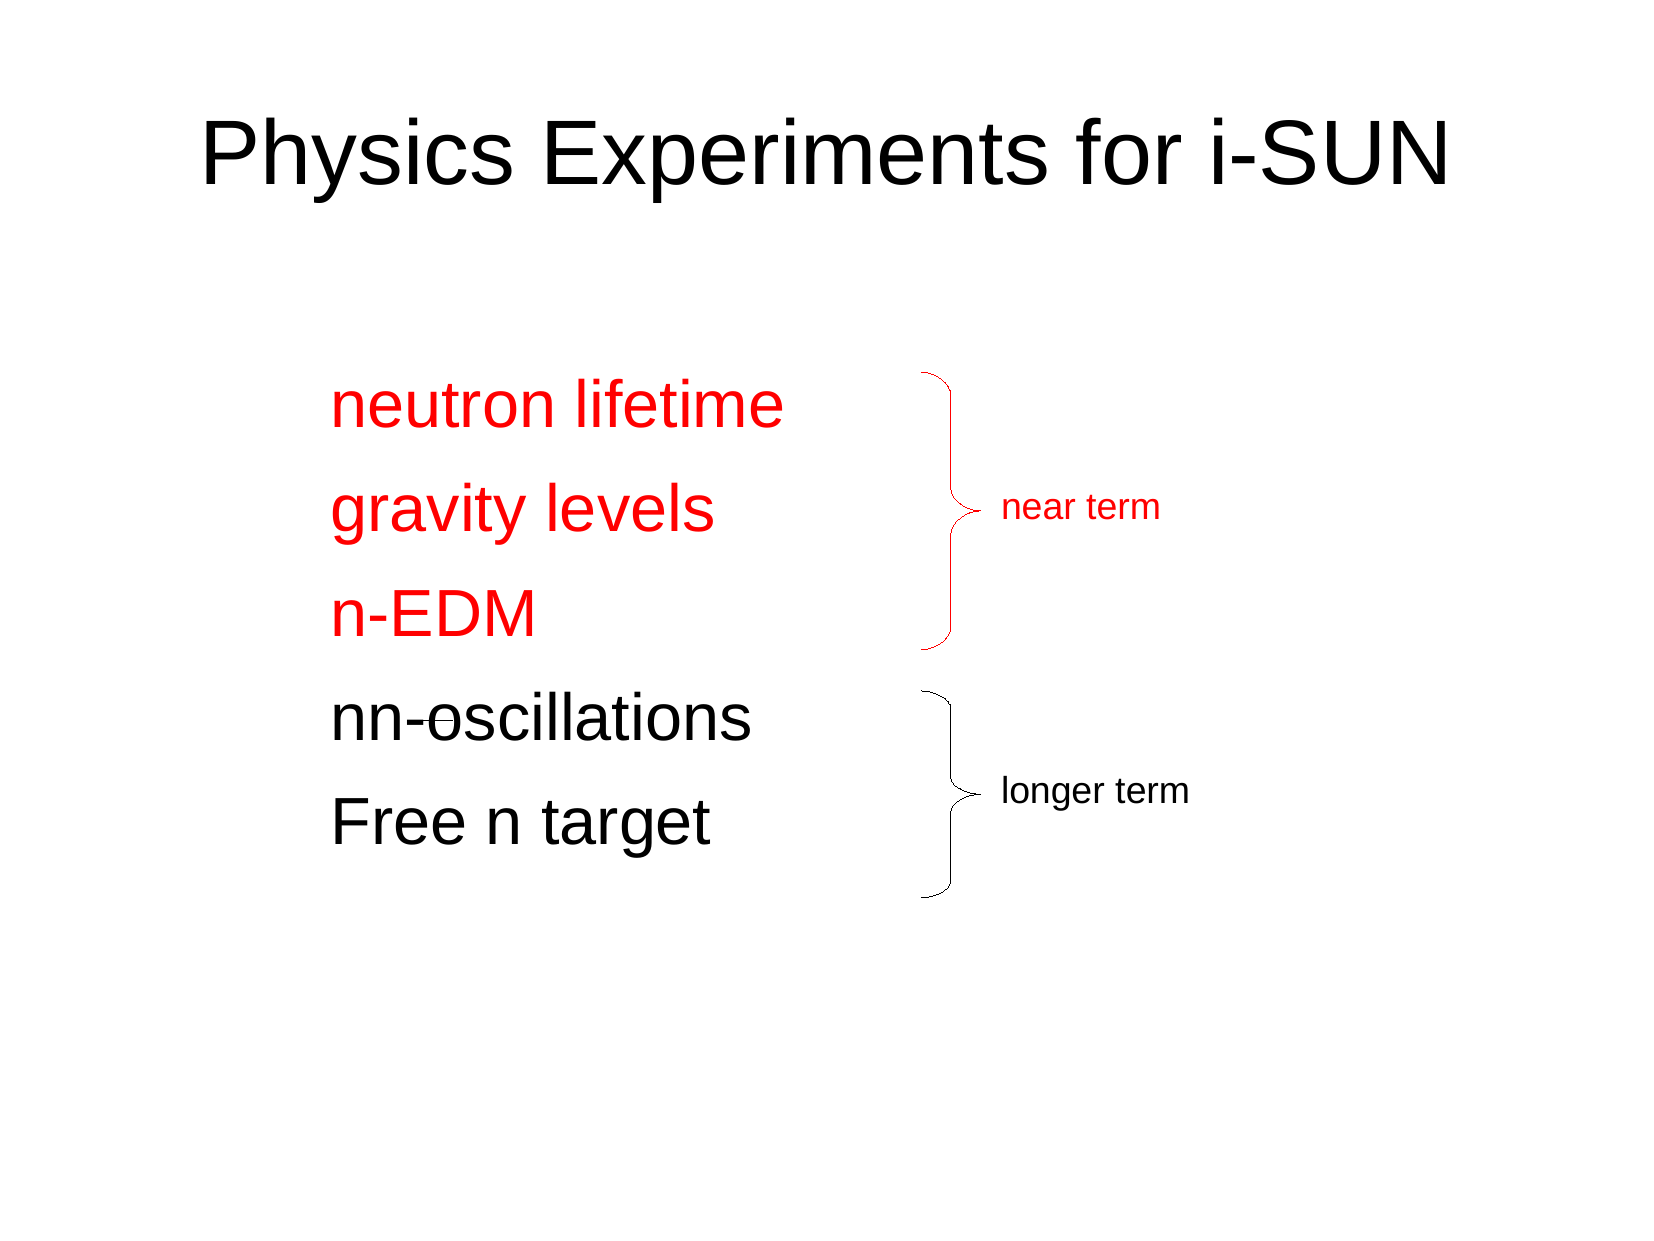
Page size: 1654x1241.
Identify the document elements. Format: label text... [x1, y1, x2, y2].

text_box longer term [986, 761, 1205, 824]
title Physics Experiments for i-SUN [82, 49, 1571, 257]
list neutron lifetime gravity levels n-EDM nn-oscillations Free n target [312, 366, 934, 901]
text_box near term [986, 478, 1176, 540]
